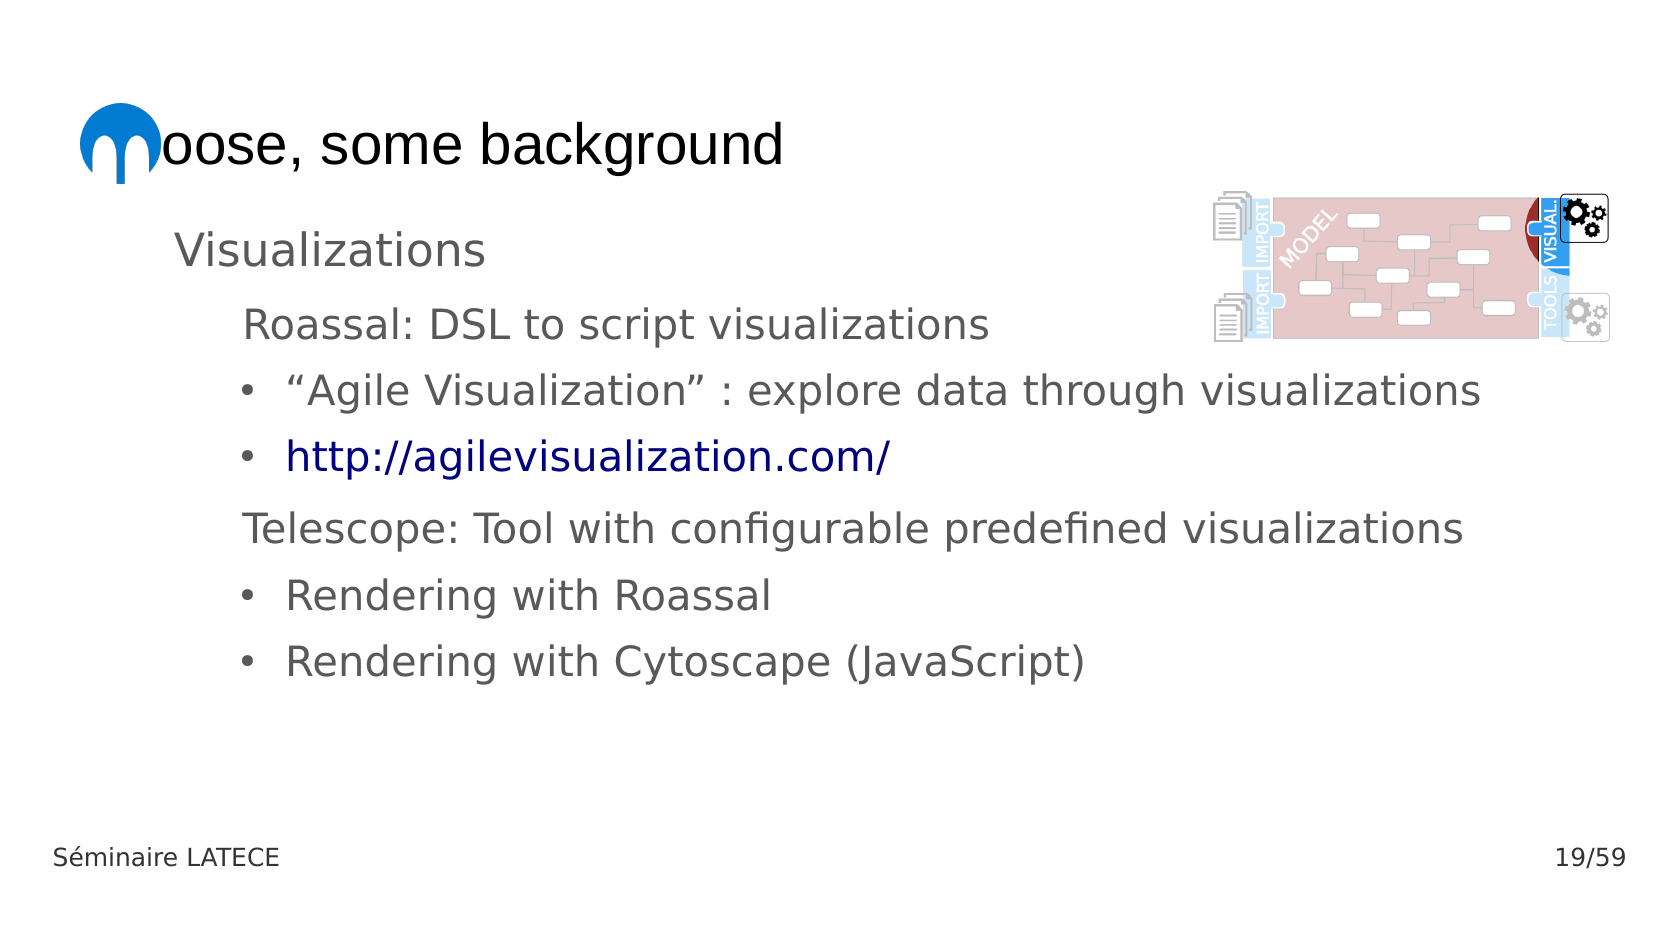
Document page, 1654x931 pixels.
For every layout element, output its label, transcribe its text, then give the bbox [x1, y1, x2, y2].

picture [1208, 191, 1610, 342]
title oose, some background [80, 97, 1479, 192]
list Visualizations Roassal: DSL to script visualizations “Agile Visualization” : explore data through visualizations http://agilevisualization.com/ Telescope: Tool with configurable predefined visualizations Rendering with Roassal Rendering with Cytoscape (JavaScript) [157, 223, 1578, 797]
picture [80, 103, 161, 184]
